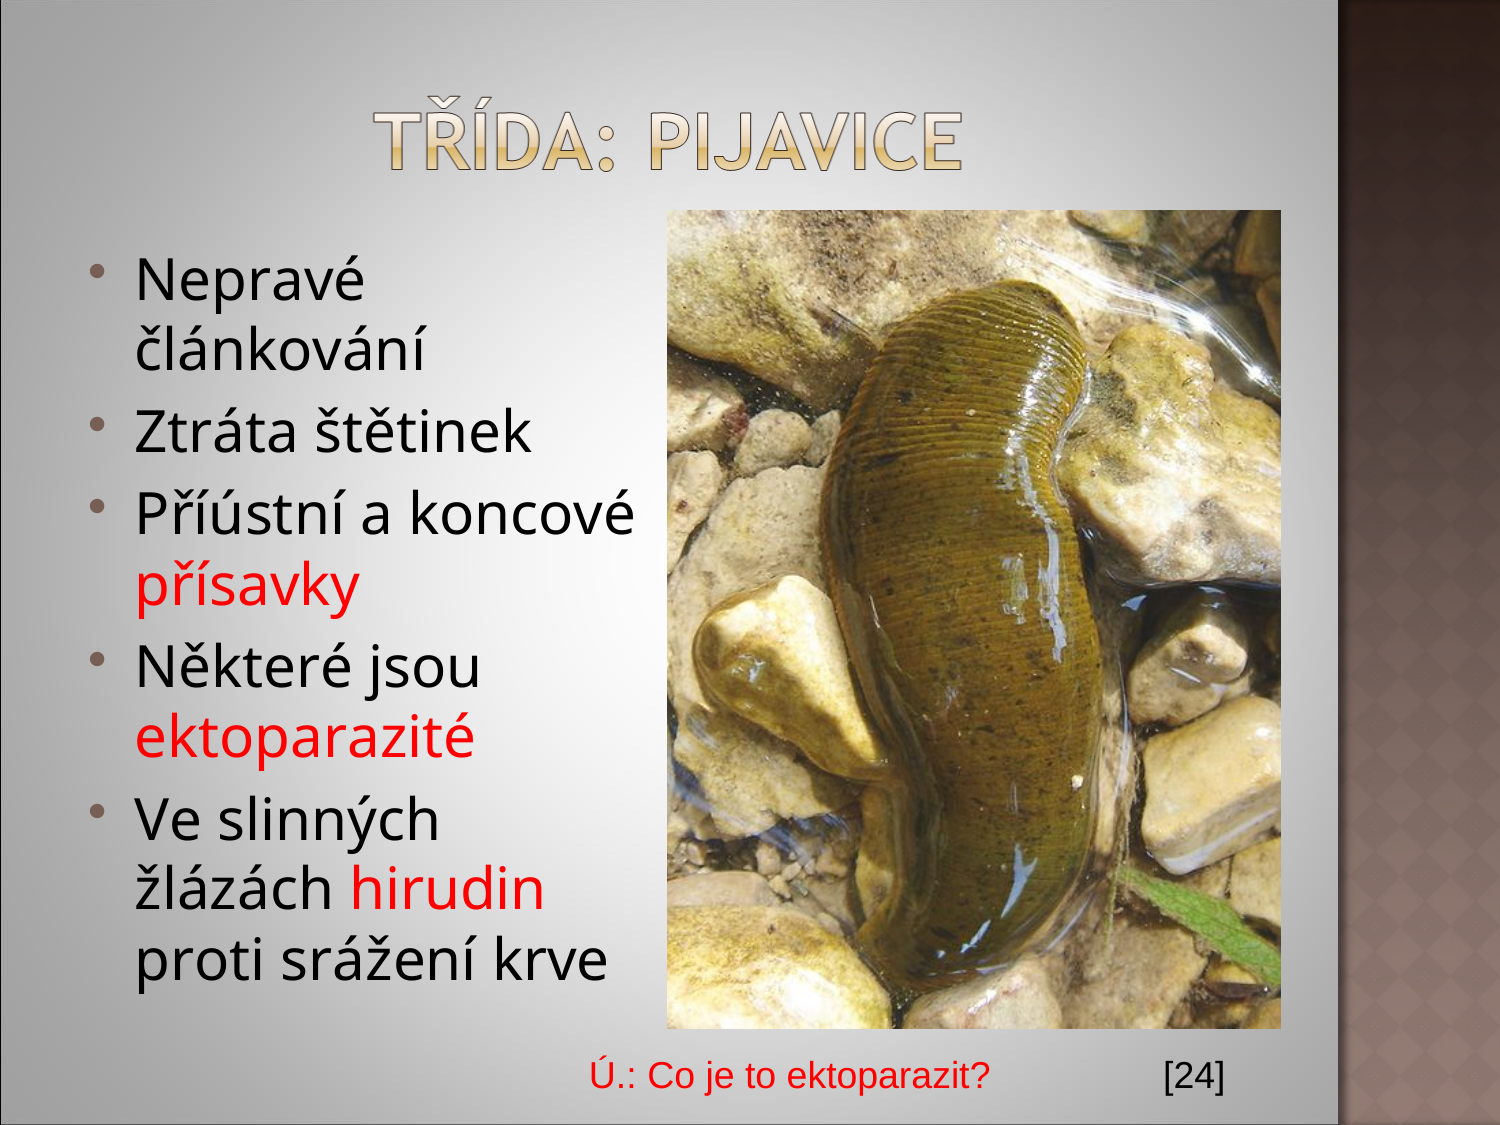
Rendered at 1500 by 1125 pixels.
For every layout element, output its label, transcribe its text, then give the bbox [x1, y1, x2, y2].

text_box [24] [1148, 1042, 1243, 1104]
picture [0, 0, 1500, 1125]
text_box [667, 210, 1281, 1029]
text_box Ú.: Co je to ektoparazit? [574, 1042, 1044, 1104]
text_box [73, 52, 1265, 189]
list Nepravé článkování Ztráta štětinek Příústní a koncové přísavky Některé jsou ektoparazité Ve slinných žlázách hirudin proti srážení krve [74, 234, 653, 1006]
